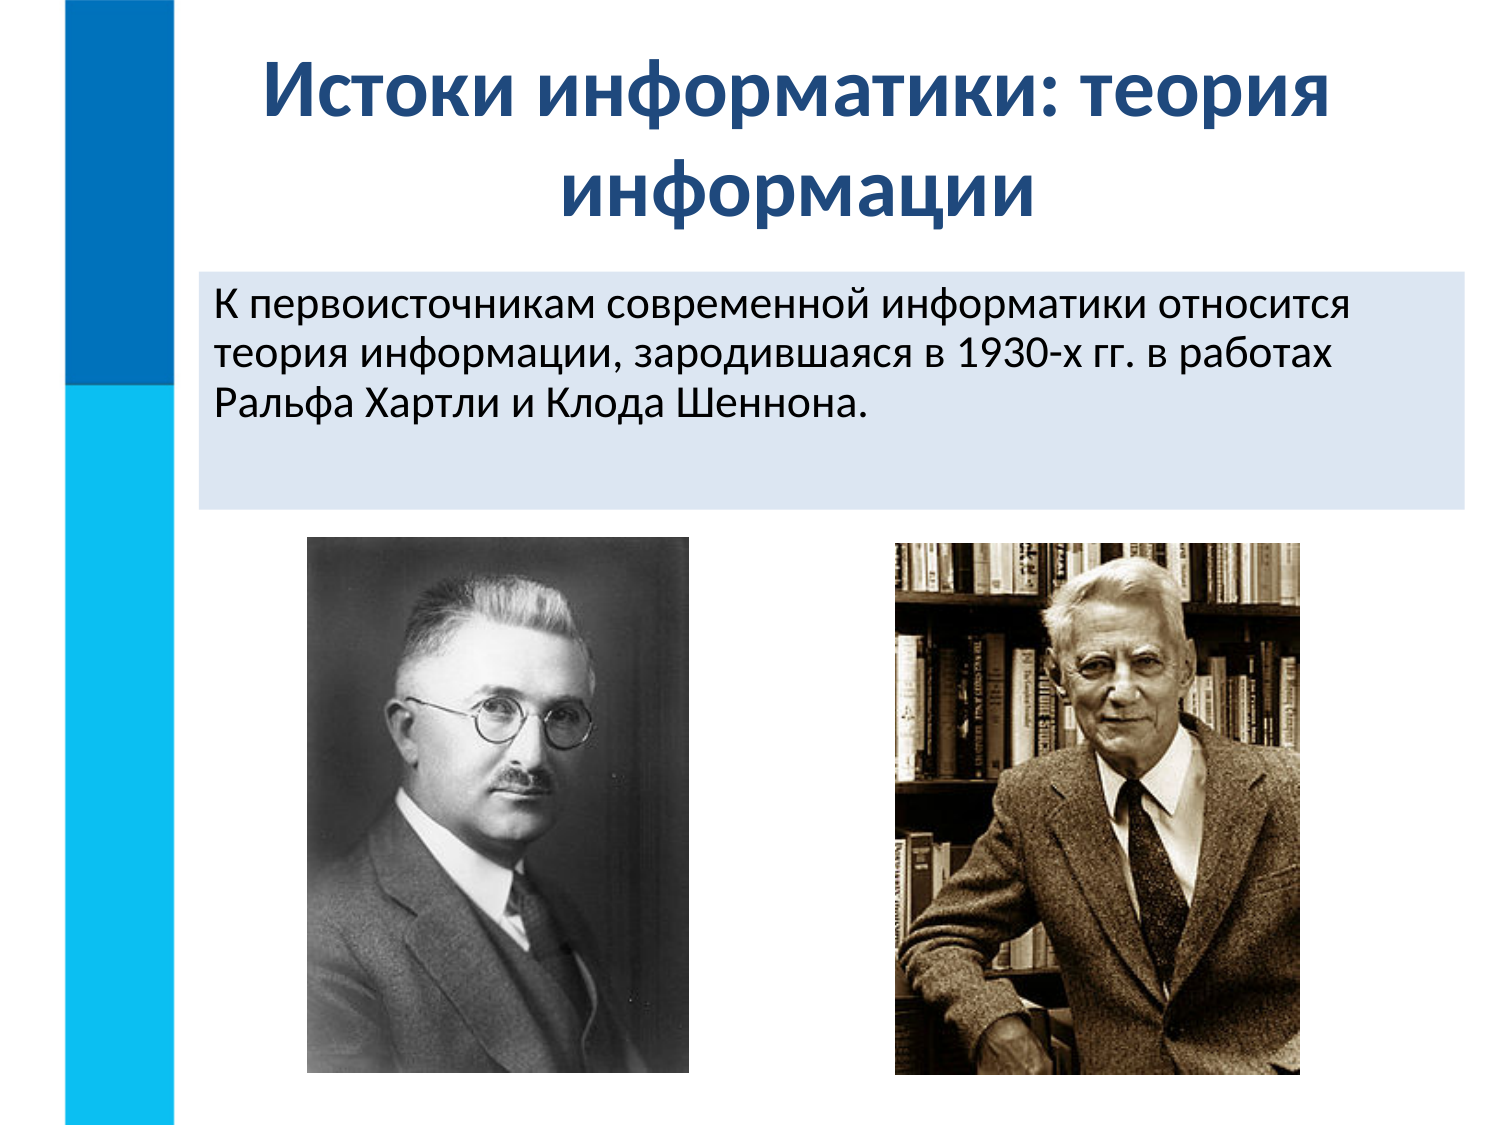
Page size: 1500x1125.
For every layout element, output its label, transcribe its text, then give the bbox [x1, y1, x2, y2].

text_box К первоисточникам современной информатики относится теория информации, зародившаяся в 1930-х гг. в работах Ральфа Хартли и Клода Шеннона. [198, 271, 1465, 510]
picture [0, 0, 1500, 1125]
text_box Истоки информатики: теория информации [171, 31, 1426, 235]
